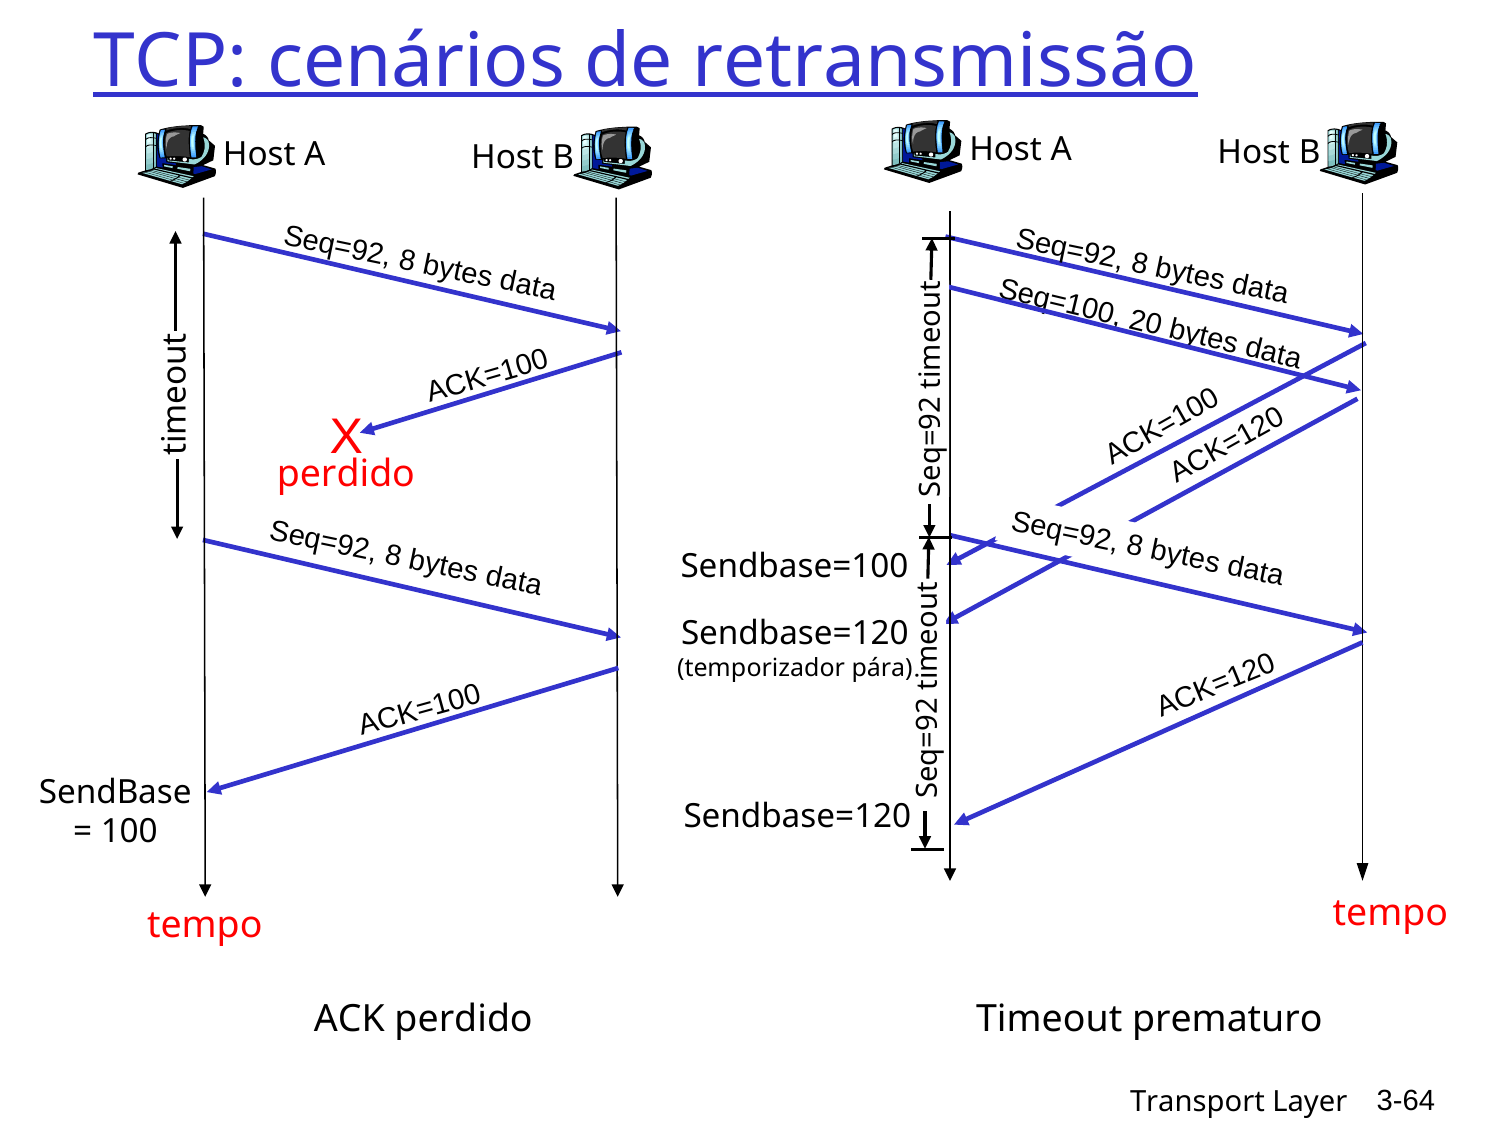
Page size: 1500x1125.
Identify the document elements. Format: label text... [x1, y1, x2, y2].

text_box Seq=92 timeout [902, 266, 954, 513]
text_box Timeout prematuro [961, 986, 1338, 1048]
text_box Seq=100, 20 bytes data [979, 298, 1312, 387]
text_box Host A [954, 119, 1087, 175]
text_box Seq=92, 8 bytes data [250, 500, 563, 613]
text_box [1241, 593, 1287, 603]
text_box Seq=92, 8 bytes data [992, 490, 1305, 604]
text_box ACK perdido [299, 986, 548, 1048]
text_box perdido [374, 468, 386, 484]
text_box ACK=100 [405, 327, 569, 420]
text_box X [314, 395, 378, 471]
text_box Seq=92, 8 bytes data [265, 205, 577, 318]
text_box ACK=100 [1080, 364, 1240, 485]
text_box tempo [1317, 880, 1464, 941]
text_box Sendbase=120 [668, 786, 927, 843]
text_box Seq=100, 20 bytes data [983, 257, 1323, 375]
picture [573, 126, 654, 190]
text_box Seq=92 timeout [899, 567, 951, 814]
text_box ACK=100 [335, 662, 503, 754]
text_box SendBase = 100 [24, 762, 207, 858]
text_box perdido [261, 440, 430, 502]
text_box perdido [341, 471, 353, 484]
text_box Host A [208, 124, 341, 180]
title TCP: cenários de retransmissão [78, 3, 1354, 95]
picture [137, 124, 218, 188]
text_box Host B [1202, 122, 1336, 179]
text_box ACK=120 [1144, 381, 1308, 504]
text_box ACK=120 [1131, 629, 1298, 737]
text_box Transport Layer [887, 1074, 1339, 1125]
text_box timeout [144, 317, 201, 471]
text_box Seq=92, 8 bytes data [997, 208, 1309, 321]
text_box 3-<número> [1339, 1073, 1451, 1125]
text_box Sendbase=100 [665, 536, 924, 592]
picture [883, 119, 964, 183]
text_box Sendbase=120 (temporizador pára) [662, 603, 928, 690]
text_box Host B [456, 127, 589, 184]
picture [1319, 121, 1400, 185]
text_box tempo [132, 892, 278, 954]
